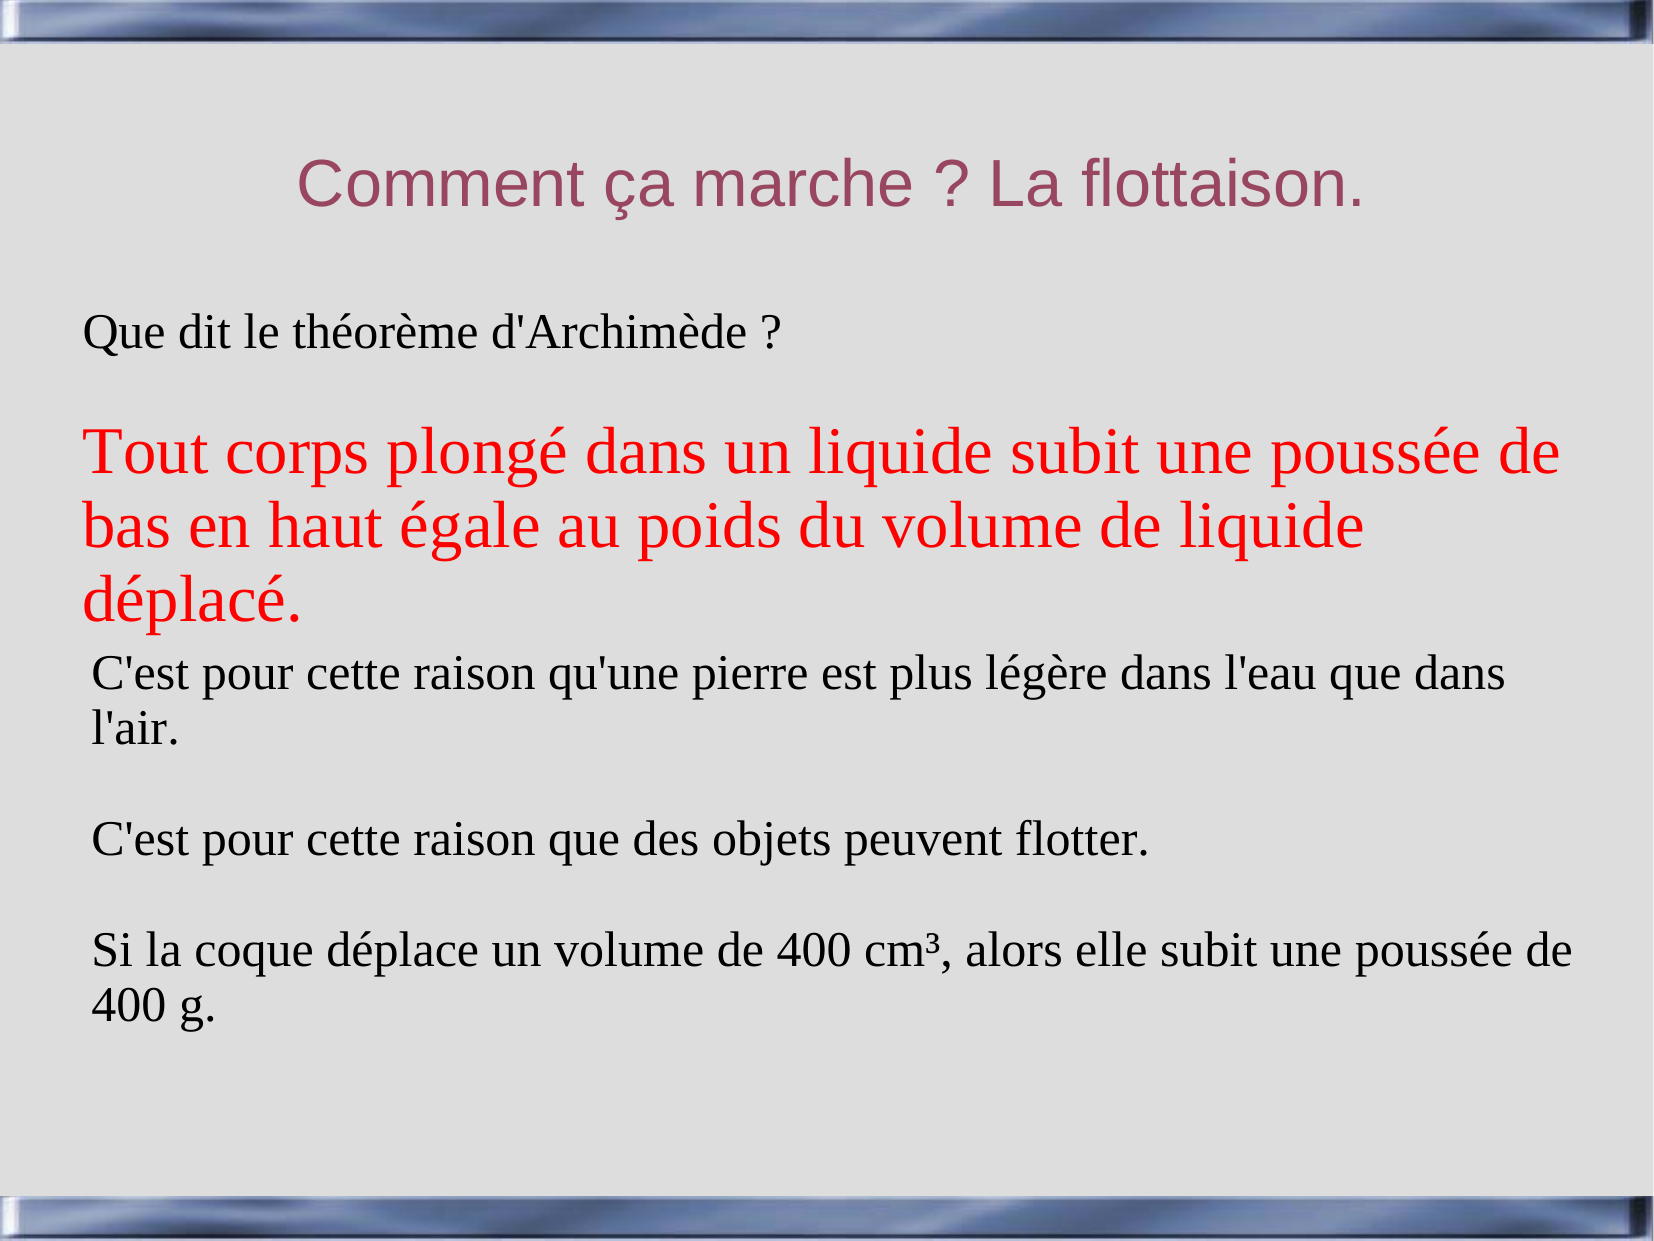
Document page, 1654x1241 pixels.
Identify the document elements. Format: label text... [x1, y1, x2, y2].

text_box C'est pour cette raison qu'une pierre est plus légère dans l'eau que dans l'air. C'est pour cette raison que des objets peuvent flotter. Si la coque déplace un volume de 400 cm³, alors elle subit une poussée de 400 g. [91, 645, 1594, 1040]
title Comment ça marche ? La flottaison. [125, 79, 1538, 287]
picture [0, 0, 1654, 44]
text_box Que dit le théorème d'Archimède ? Tout corps plongé dans un liquide subit une poussée de bas en haut égale au poids du volume de liquide déplacé. [82, 303, 1594, 639]
picture [0, 1196, 1654, 1241]
